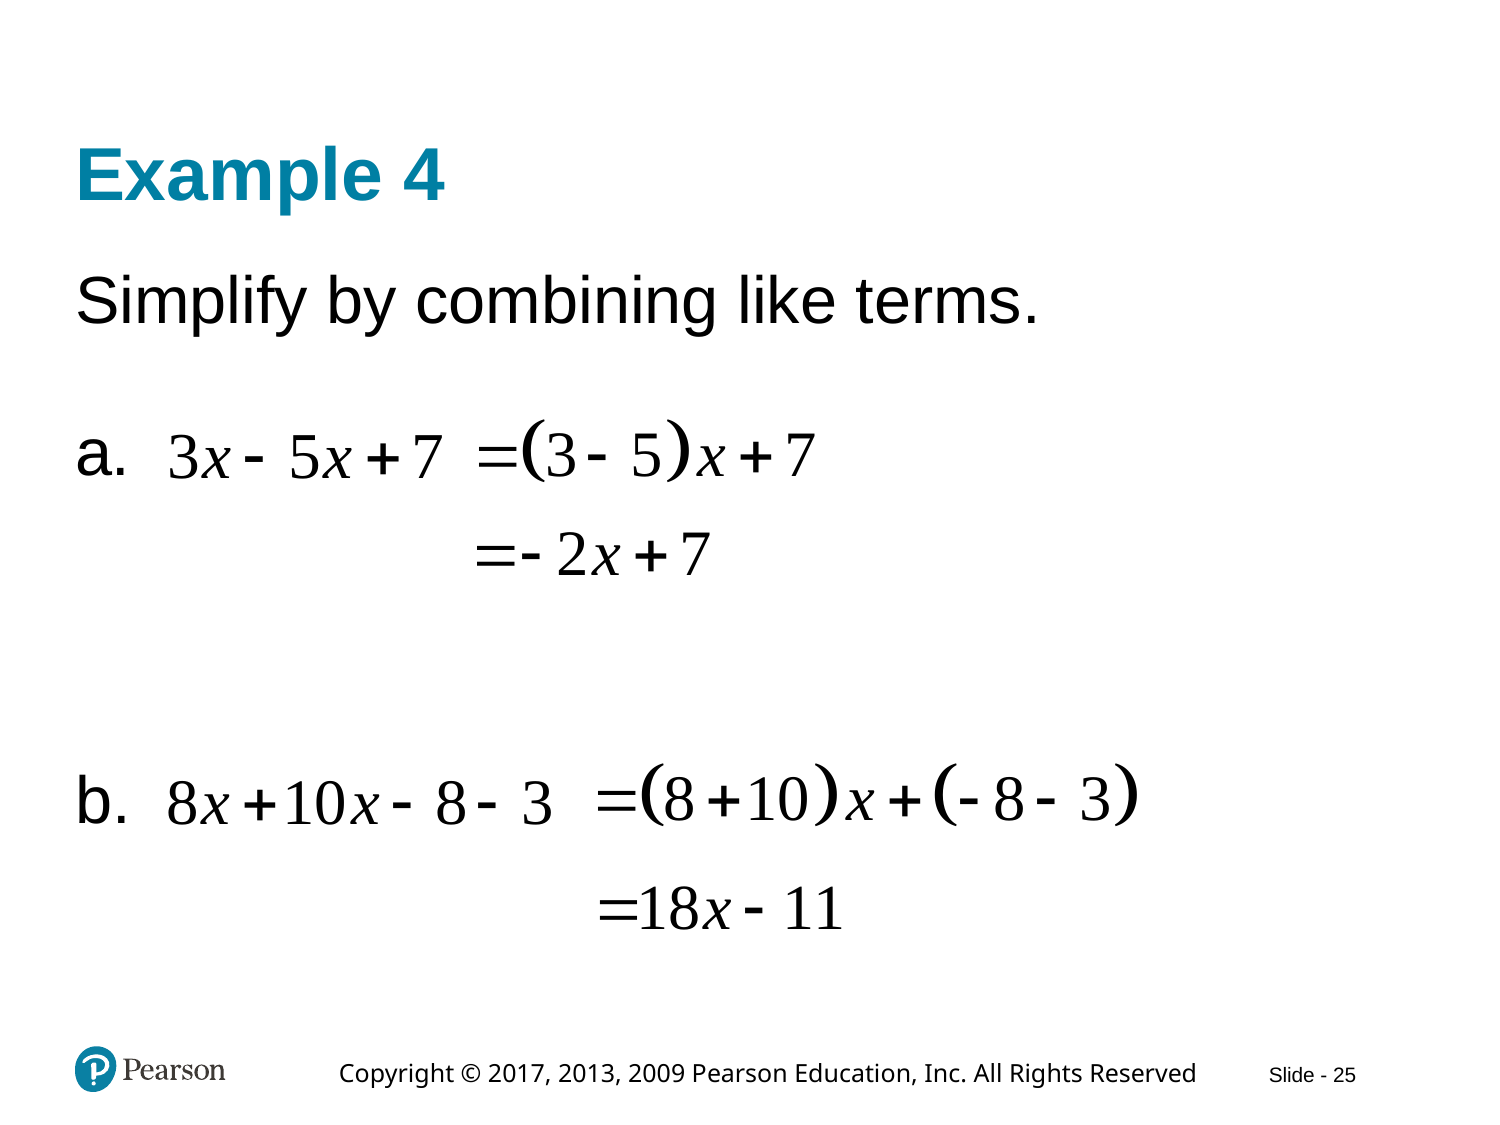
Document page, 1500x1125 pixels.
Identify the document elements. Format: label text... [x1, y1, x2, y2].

list a. [75, 409, 138, 500]
list Simplify by combining like terms. [75, 257, 1150, 340]
list b. [75, 756, 151, 832]
chart [164, 772, 556, 833]
chart [165, 426, 449, 487]
title Example 4 [75, 35, 1425, 216]
chart [588, 878, 846, 938]
chart [467, 414, 822, 507]
chart [587, 758, 1138, 851]
chart [465, 524, 717, 584]
